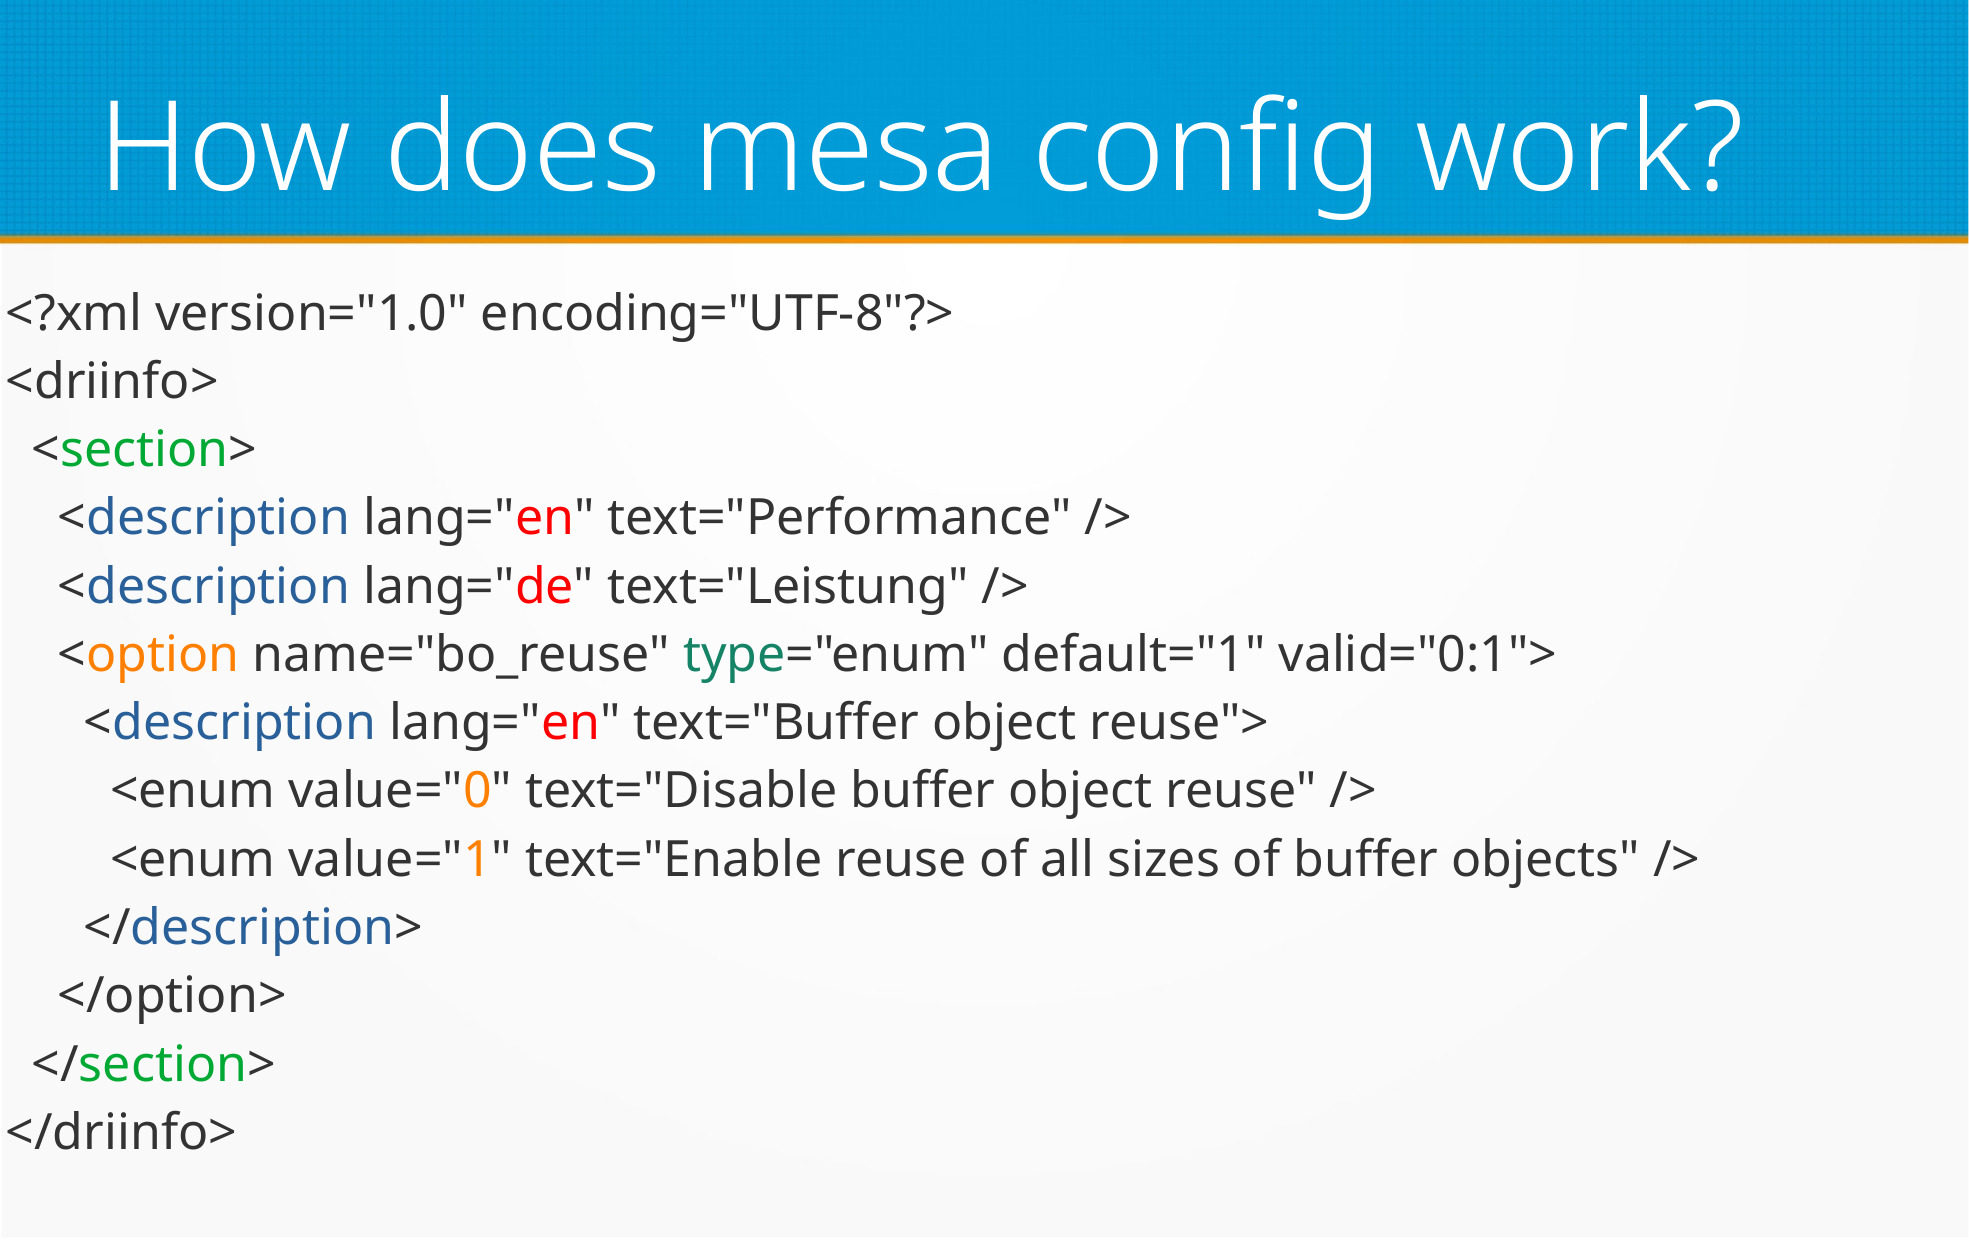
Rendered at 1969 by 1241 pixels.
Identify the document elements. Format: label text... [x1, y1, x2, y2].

picture [0, 233, 1969, 1241]
title How does mesa config work? [98, 19, 1870, 227]
text_box <?xml version="1.0" encoding="UTF-8"?> <driinfo> <section> <description lang="en" text="Performance" /> <description lang="de" text="Leistung" /> <option name="bo_reuse" type="enum" default="1" valid="0:1"> <description lang="en" text="Buffer object reuse"> <enum value="0" text="Disable buffer object reuse" /> <enum value="1" text="Enable reuse of all sizes of buffer objects" /> </description> </option> </section> </driinfo> [0, 277, 1945, 1163]
